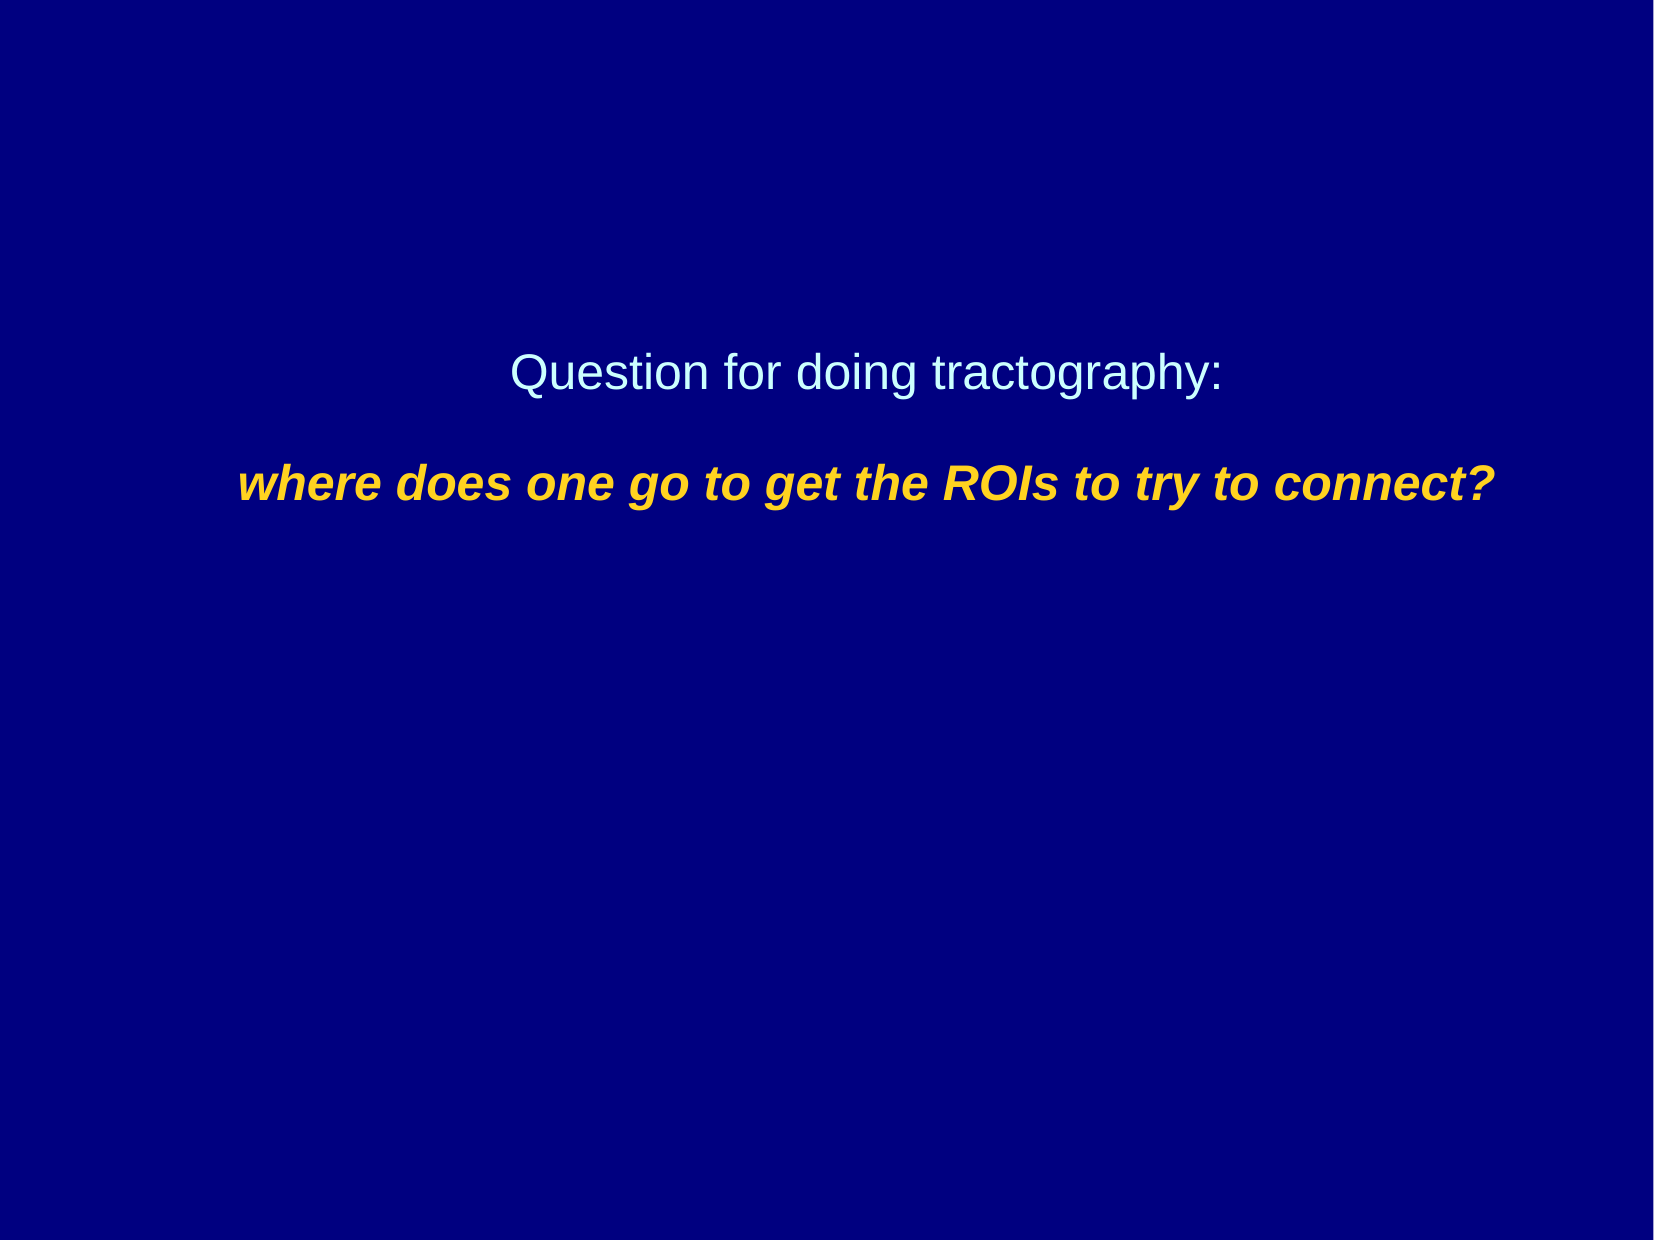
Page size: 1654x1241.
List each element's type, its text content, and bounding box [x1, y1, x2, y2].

text_box Question for doing tractography: where does one go to get the ROIs to try to connect? [222, 336, 1512, 519]
